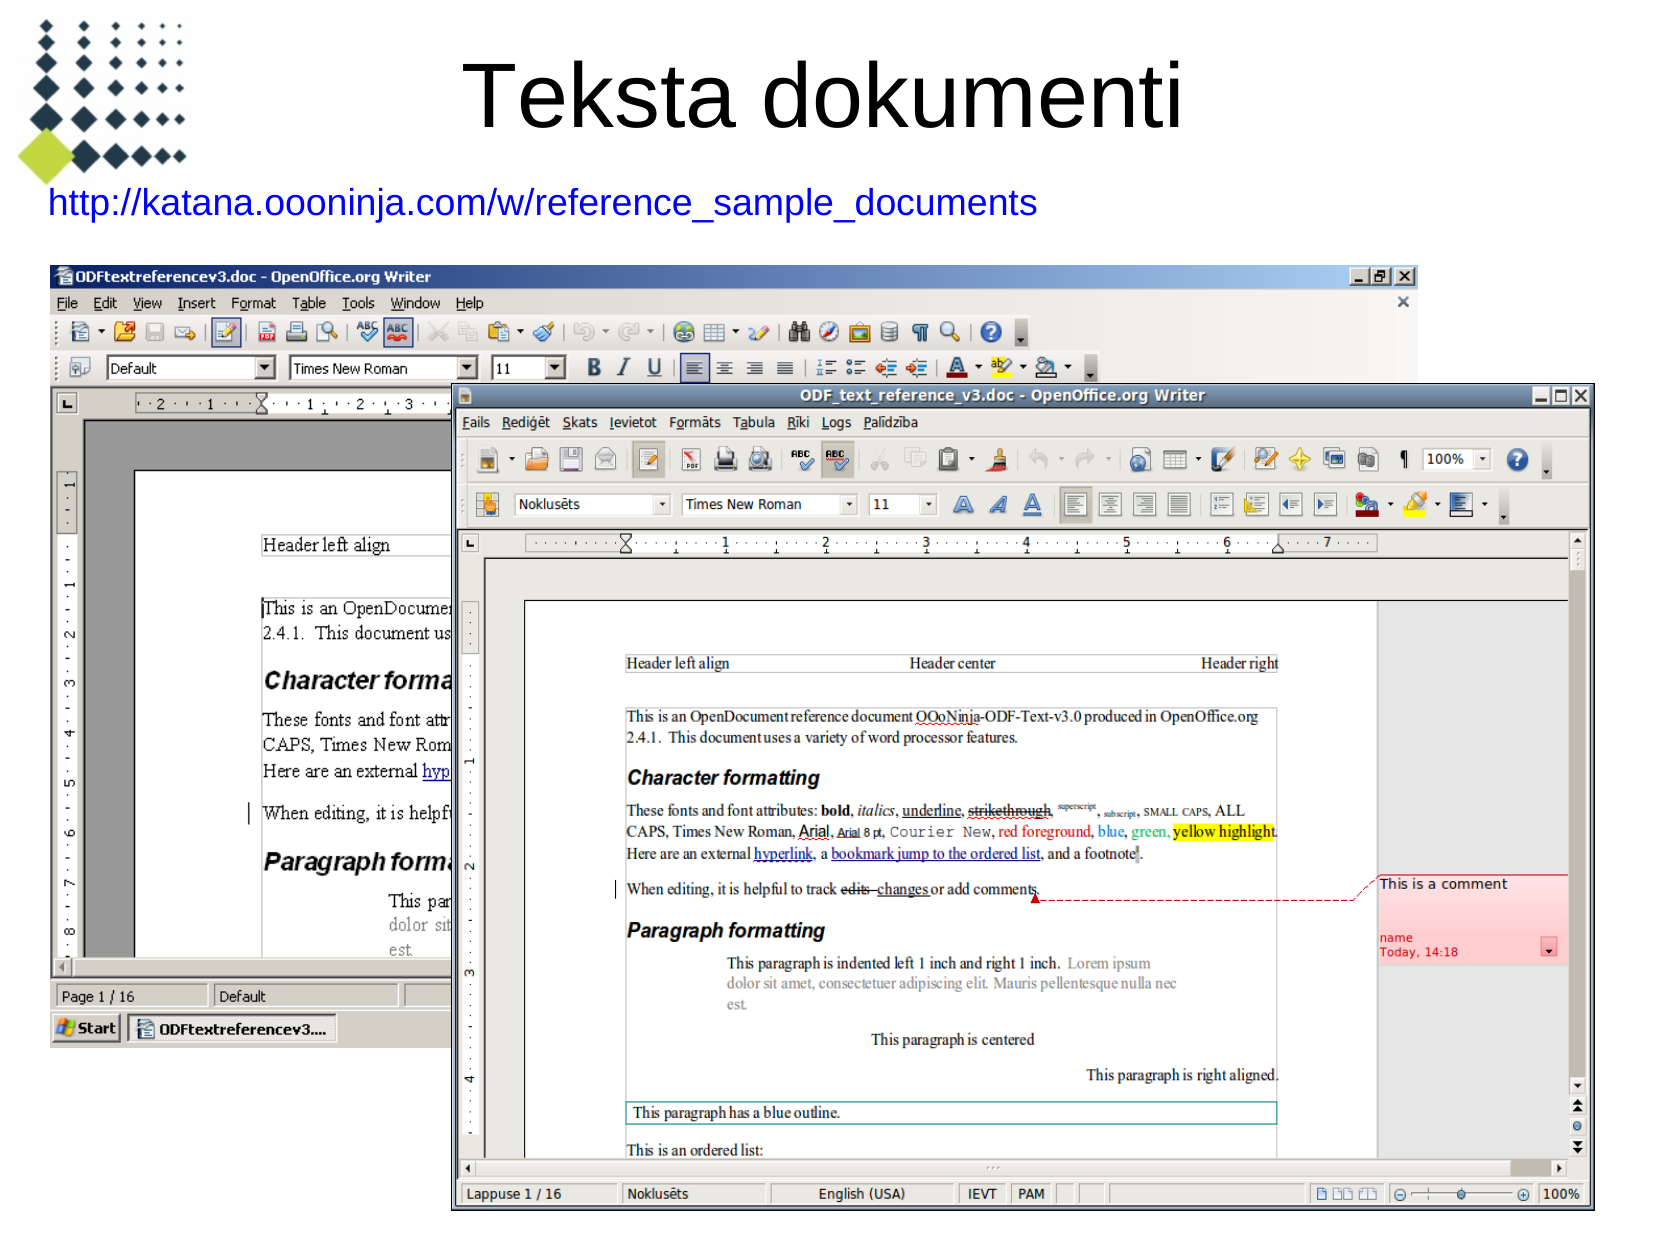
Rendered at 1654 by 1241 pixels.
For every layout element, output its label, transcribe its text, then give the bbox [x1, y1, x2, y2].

text_box http://katana.oooninja.com/w/reference_sample_documents [47, 177, 1507, 257]
title Teksta dokumenti [82, 47, 1565, 150]
picture [50, 265, 1595, 1211]
picture [12, 12, 196, 189]
